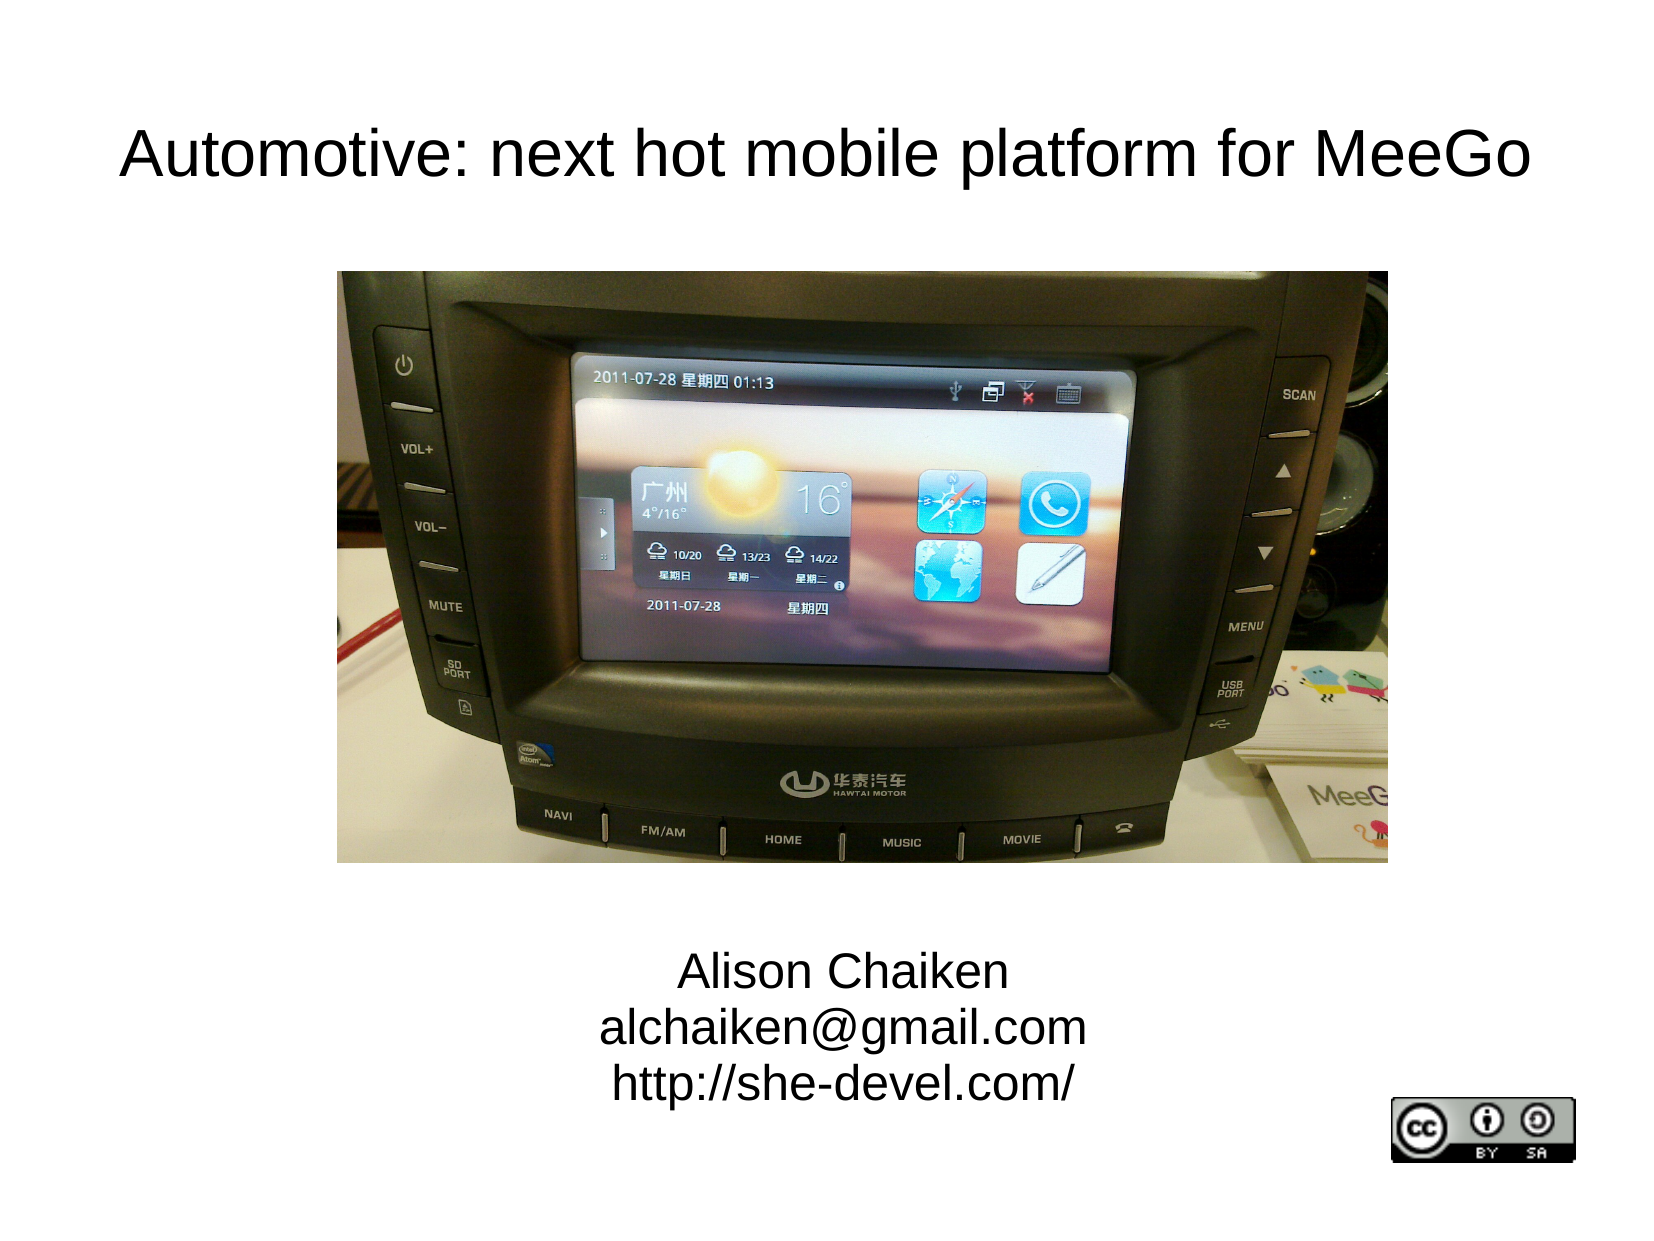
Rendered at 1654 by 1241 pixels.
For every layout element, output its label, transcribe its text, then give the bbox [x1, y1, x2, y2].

title Automotive: next hot mobile platform for MeeGo [82, 49, 1571, 257]
picture [337, 271, 1388, 863]
picture [1391, 1097, 1576, 1163]
subtitle Alison Chaiken alchaiken@gmail.com http://she-devel.com/ [179, 851, 1508, 1204]
